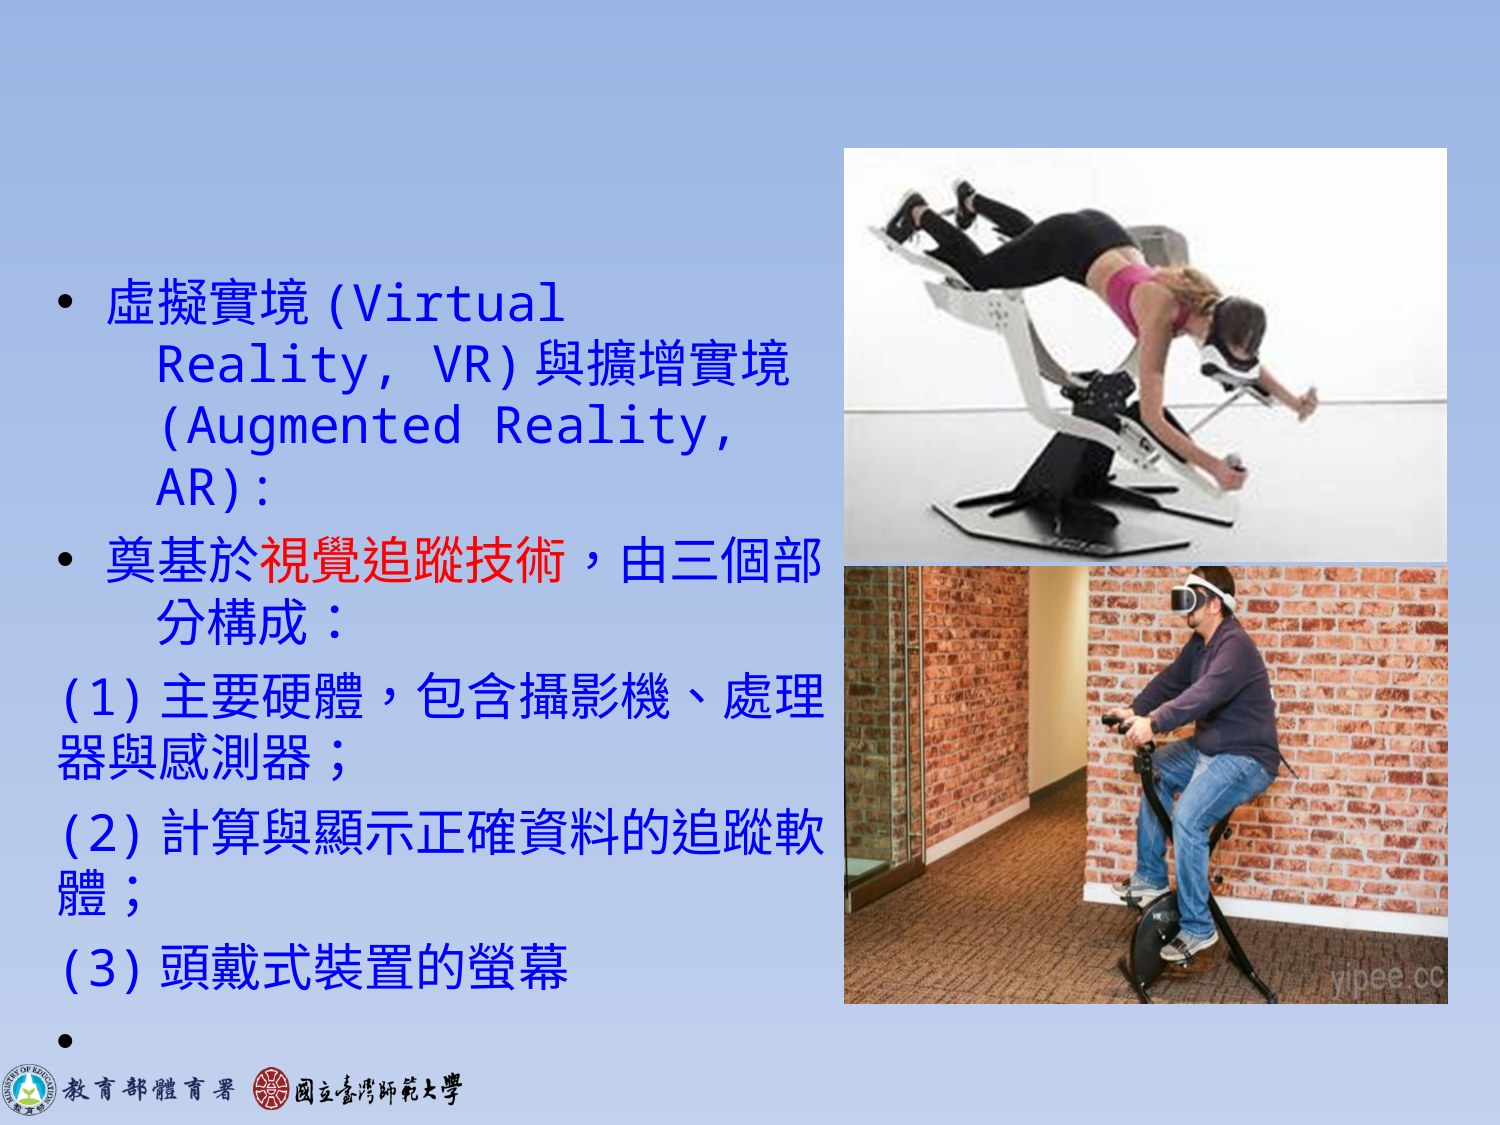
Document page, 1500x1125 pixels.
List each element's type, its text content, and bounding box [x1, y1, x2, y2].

picture [844, 566, 1448, 1004]
list 虛擬實境(Virtual Reality, VR)與擴增實境(Augmented Reality, AR): 奠基於視覺追蹤技術，由三個部分構成： (1)主要硬體，包含攝影機、處理器與感測器； (2)計算與顯示正確資料的追蹤軟體； (3)頭戴式裝置的螢幕 [41, 262, 848, 1005]
picture [844, 149, 1447, 562]
